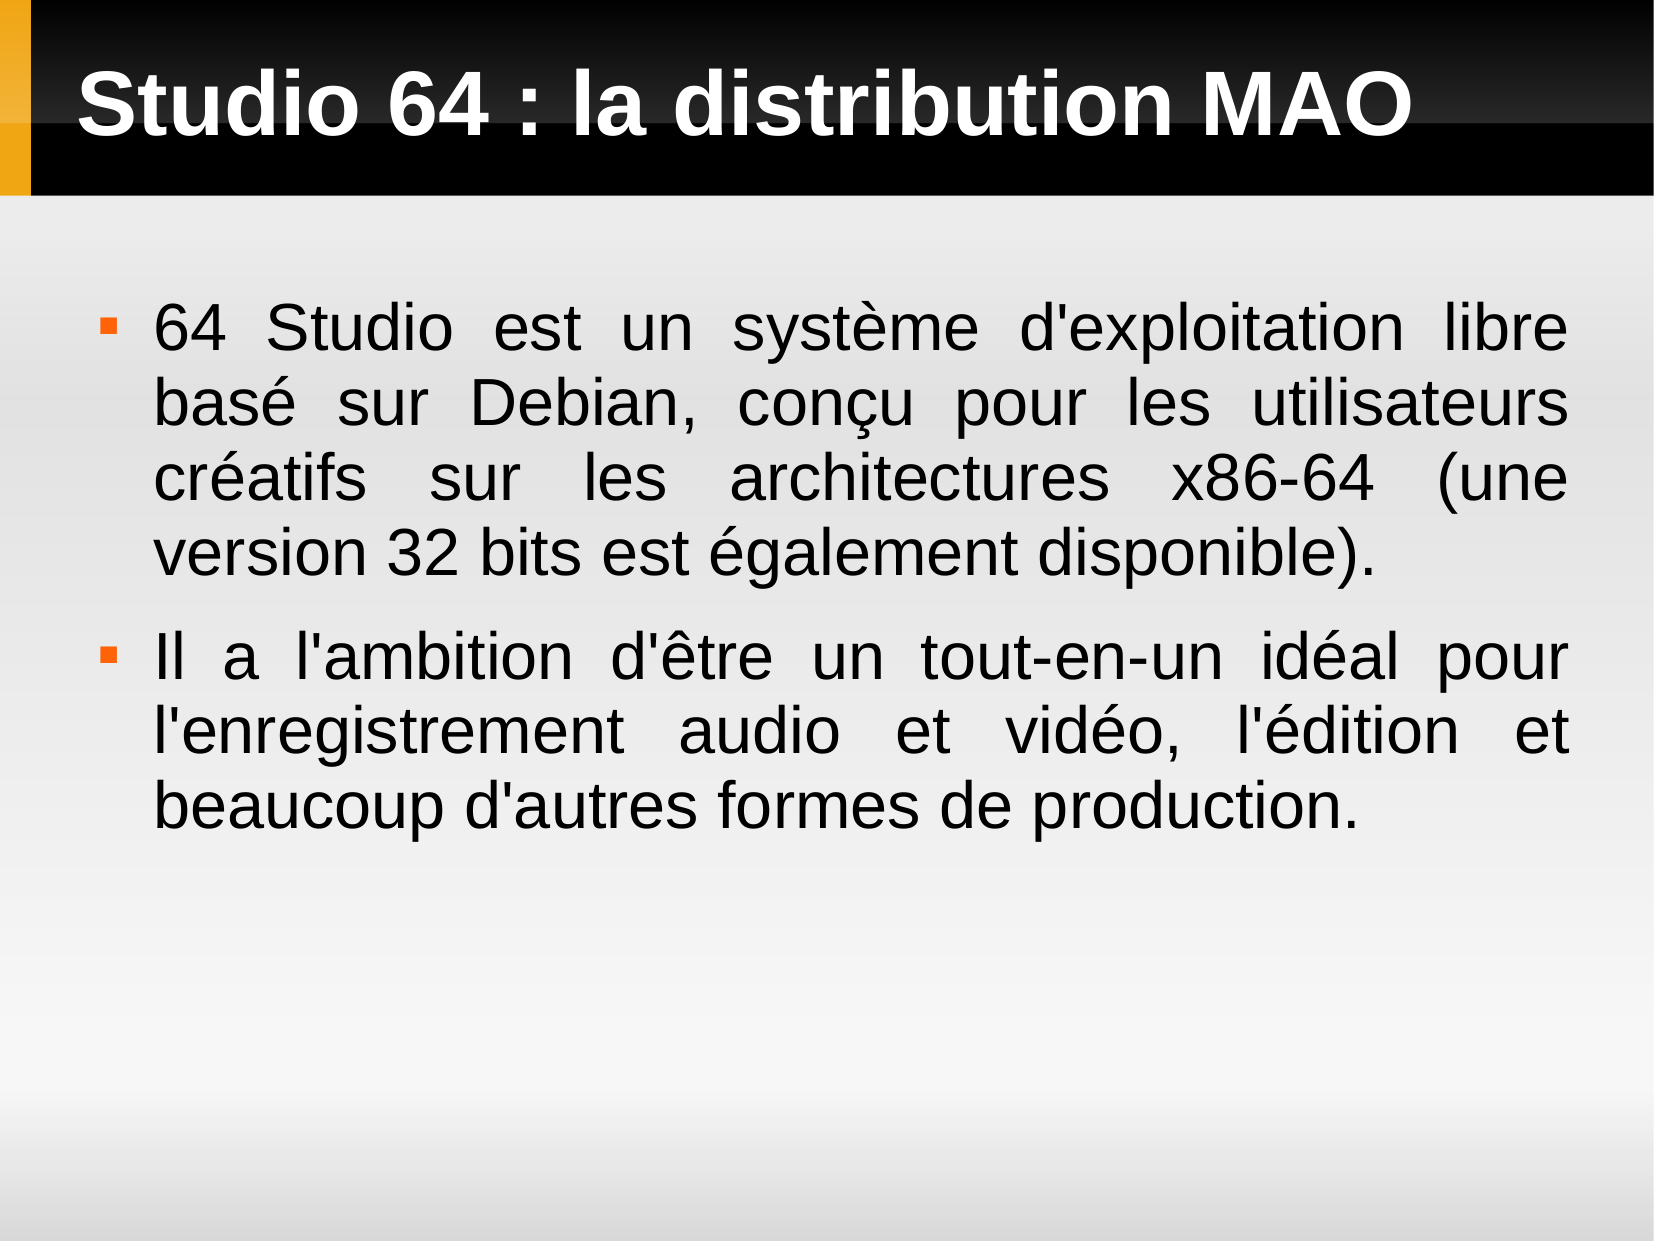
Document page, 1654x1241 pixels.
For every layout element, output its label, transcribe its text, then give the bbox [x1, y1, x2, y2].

title Studio 64 : la distribution MAO [76, 0, 1565, 208]
list 64 Studio est un système d'exploitation libre basé sur Debian, conçu pour les utilisateurs créatifs sur les architectures x86-64 (une version 32 bits est également disponible). Il a l'ambition d'être un tout-en-un idéal pour l'enregistrement audio et vidéo, l'édition et beaucoup d'autres formes de production. [82, 290, 1571, 1109]
picture [0, 0, 1654, 1241]
